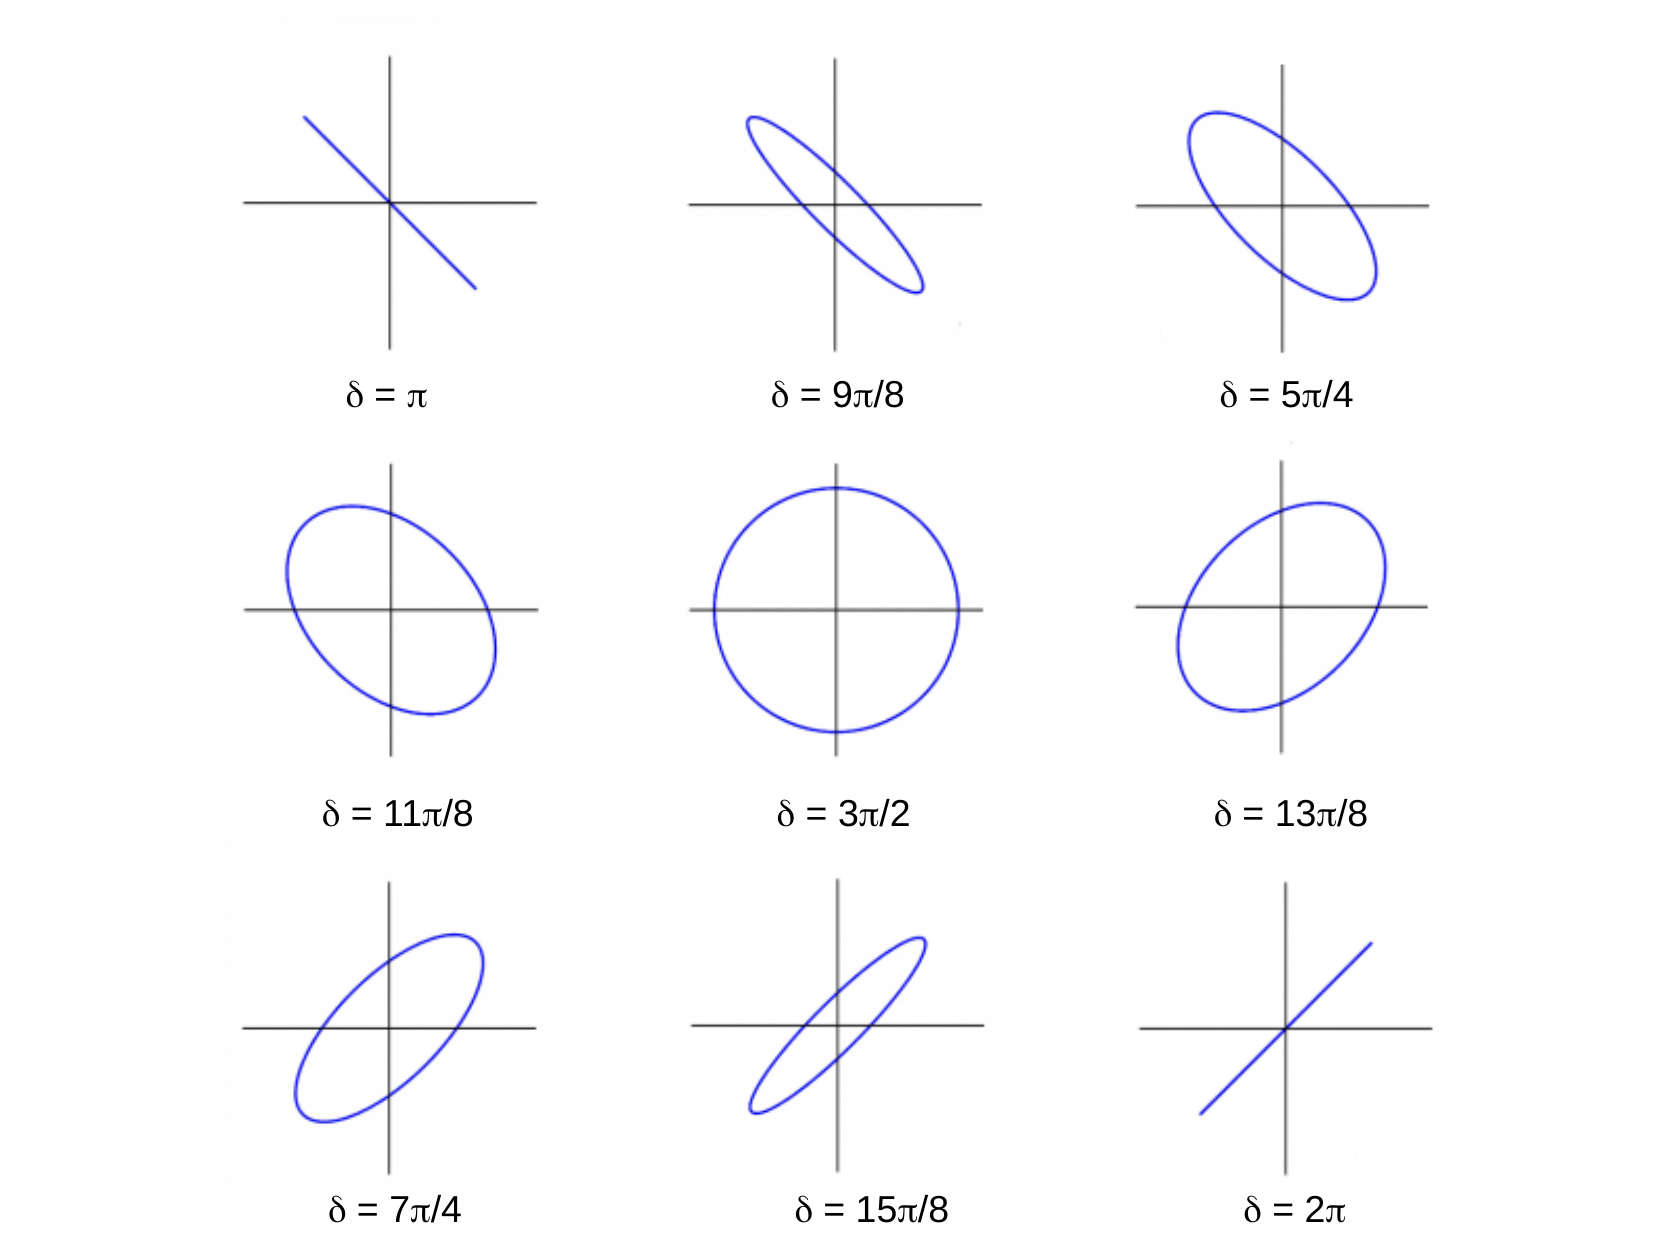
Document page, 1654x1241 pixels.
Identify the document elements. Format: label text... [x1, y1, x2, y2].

text_box d = 2p [1228, 1181, 1361, 1241]
text_box d = p [330, 366, 443, 431]
picture [1122, 830, 1460, 1188]
picture [229, 423, 562, 774]
picture [224, 16, 550, 355]
text_box d = 7p/4 [313, 1181, 477, 1241]
picture [223, 838, 562, 1195]
text_box d = 3p/2 [761, 785, 926, 850]
picture [674, 441, 994, 765]
text_box d = 5p/4 [1204, 366, 1369, 431]
text_box d = 11p/8 [307, 785, 492, 850]
picture [1108, 17, 1459, 370]
picture [1124, 419, 1447, 755]
picture [659, 814, 1016, 1203]
picture [667, 14, 997, 361]
text_box d = 15p/8 [779, 1181, 965, 1241]
text_box d = 13p/8 [1198, 785, 1384, 850]
text_box d = 9p/8 [756, 366, 920, 431]
